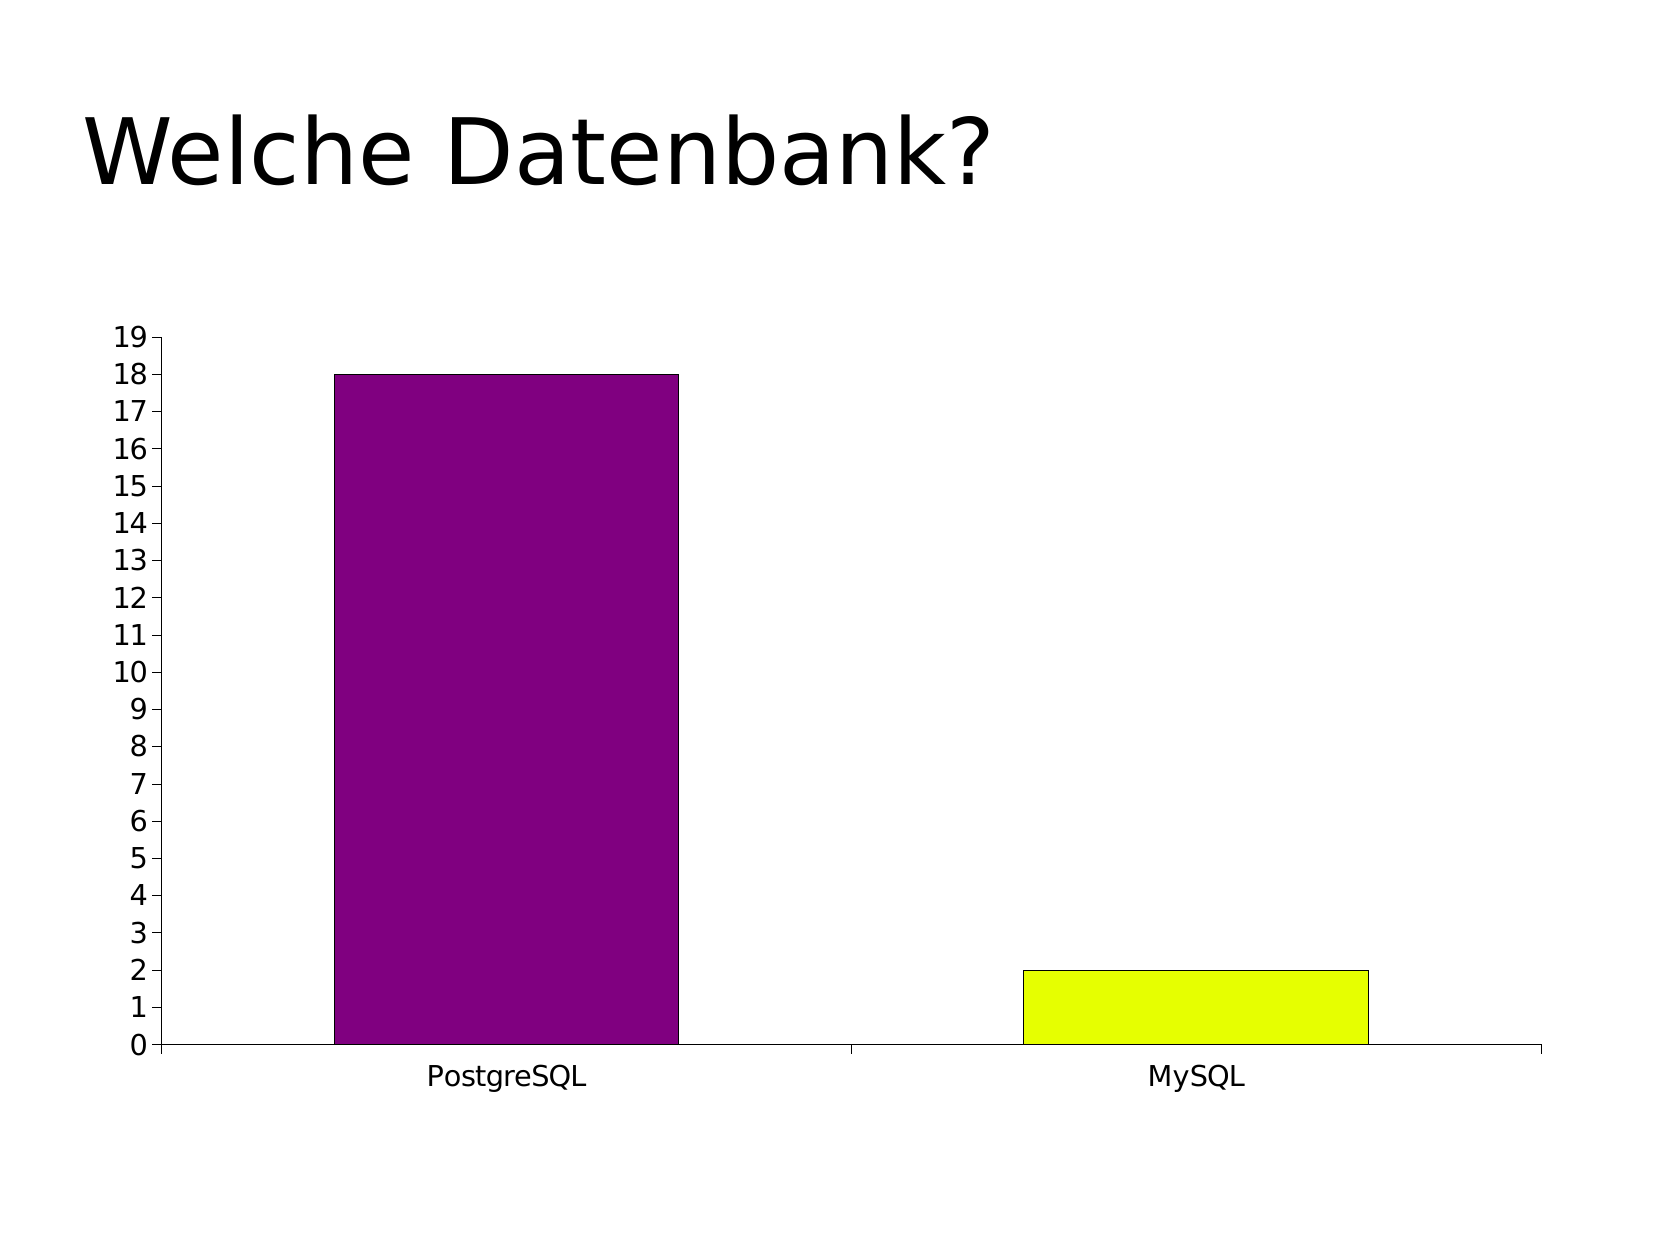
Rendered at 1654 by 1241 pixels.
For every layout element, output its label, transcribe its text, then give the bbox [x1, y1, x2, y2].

chart [82, 290, 1571, 1109]
title Welche Datenbank? [82, 56, 1571, 250]
